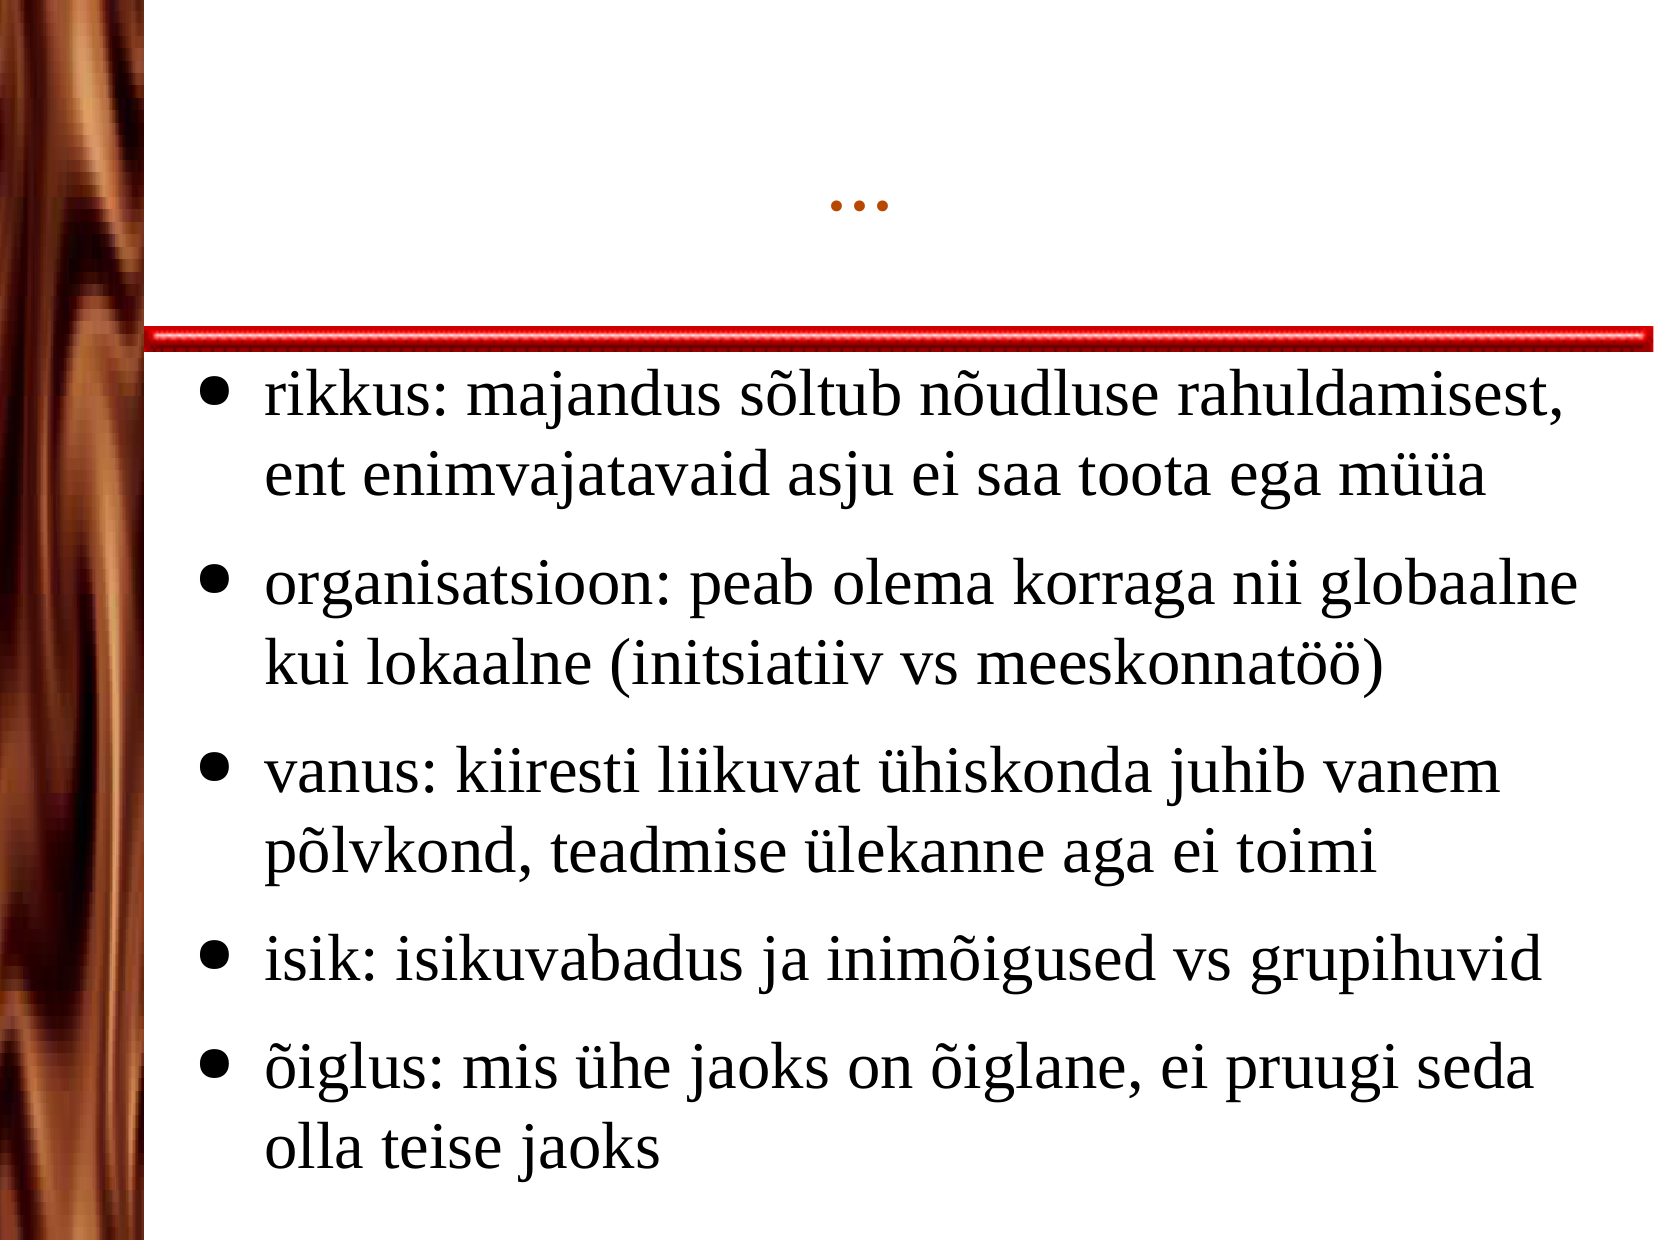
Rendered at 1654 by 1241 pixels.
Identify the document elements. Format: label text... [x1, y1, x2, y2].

title ... [154, 69, 1566, 281]
picture [0, 0, 1654, 1240]
list rikkus: majandus sõltub nõudluse rahuldamisest, ent enimvajatavaid asju ei saa toota ega müüa organisatsioon: peab olema korraga nii globaalne kui lokaalne (initsiatiiv vs meeskonnatöö) vanus: kiiresti liikuvat ühiskonda juhib vanem põlvkond, teadmise ülekanne aga ei toimi isik: isikuvabadus ja inimõigused vs grupihuvid õiglus: mis ühe jaoks on õiglane, ei pruugi seda olla teise jaoks [183, 350, 1595, 1178]
